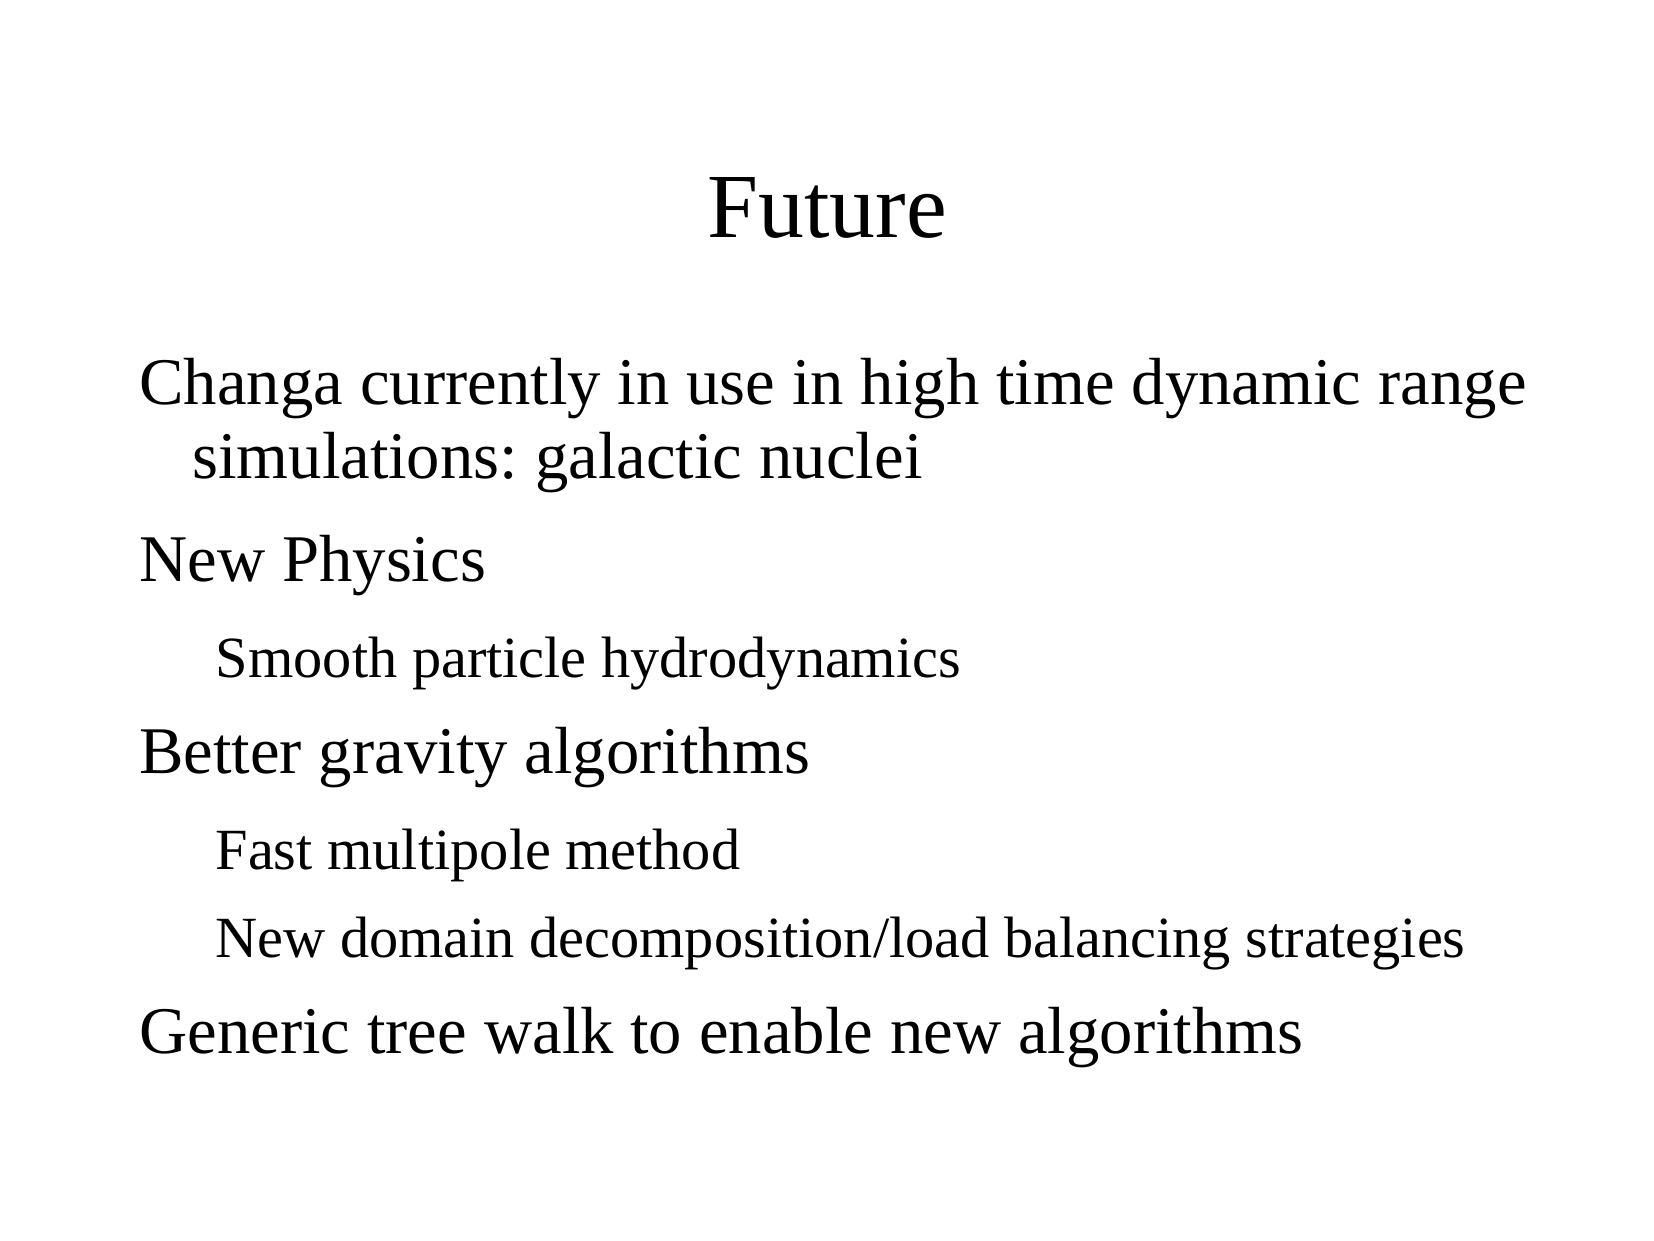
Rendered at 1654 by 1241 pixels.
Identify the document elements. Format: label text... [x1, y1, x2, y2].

title Future [121, 110, 1534, 303]
list Changa currently in use in high time dynamic range simulations: galactic nuclei New Physics Smooth particle hydrodynamics Better gravity algorithms Fast multipole method New domain decomposition/load balancing strategies Generic tree walk to enable new algorithms [121, 344, 1534, 1120]
